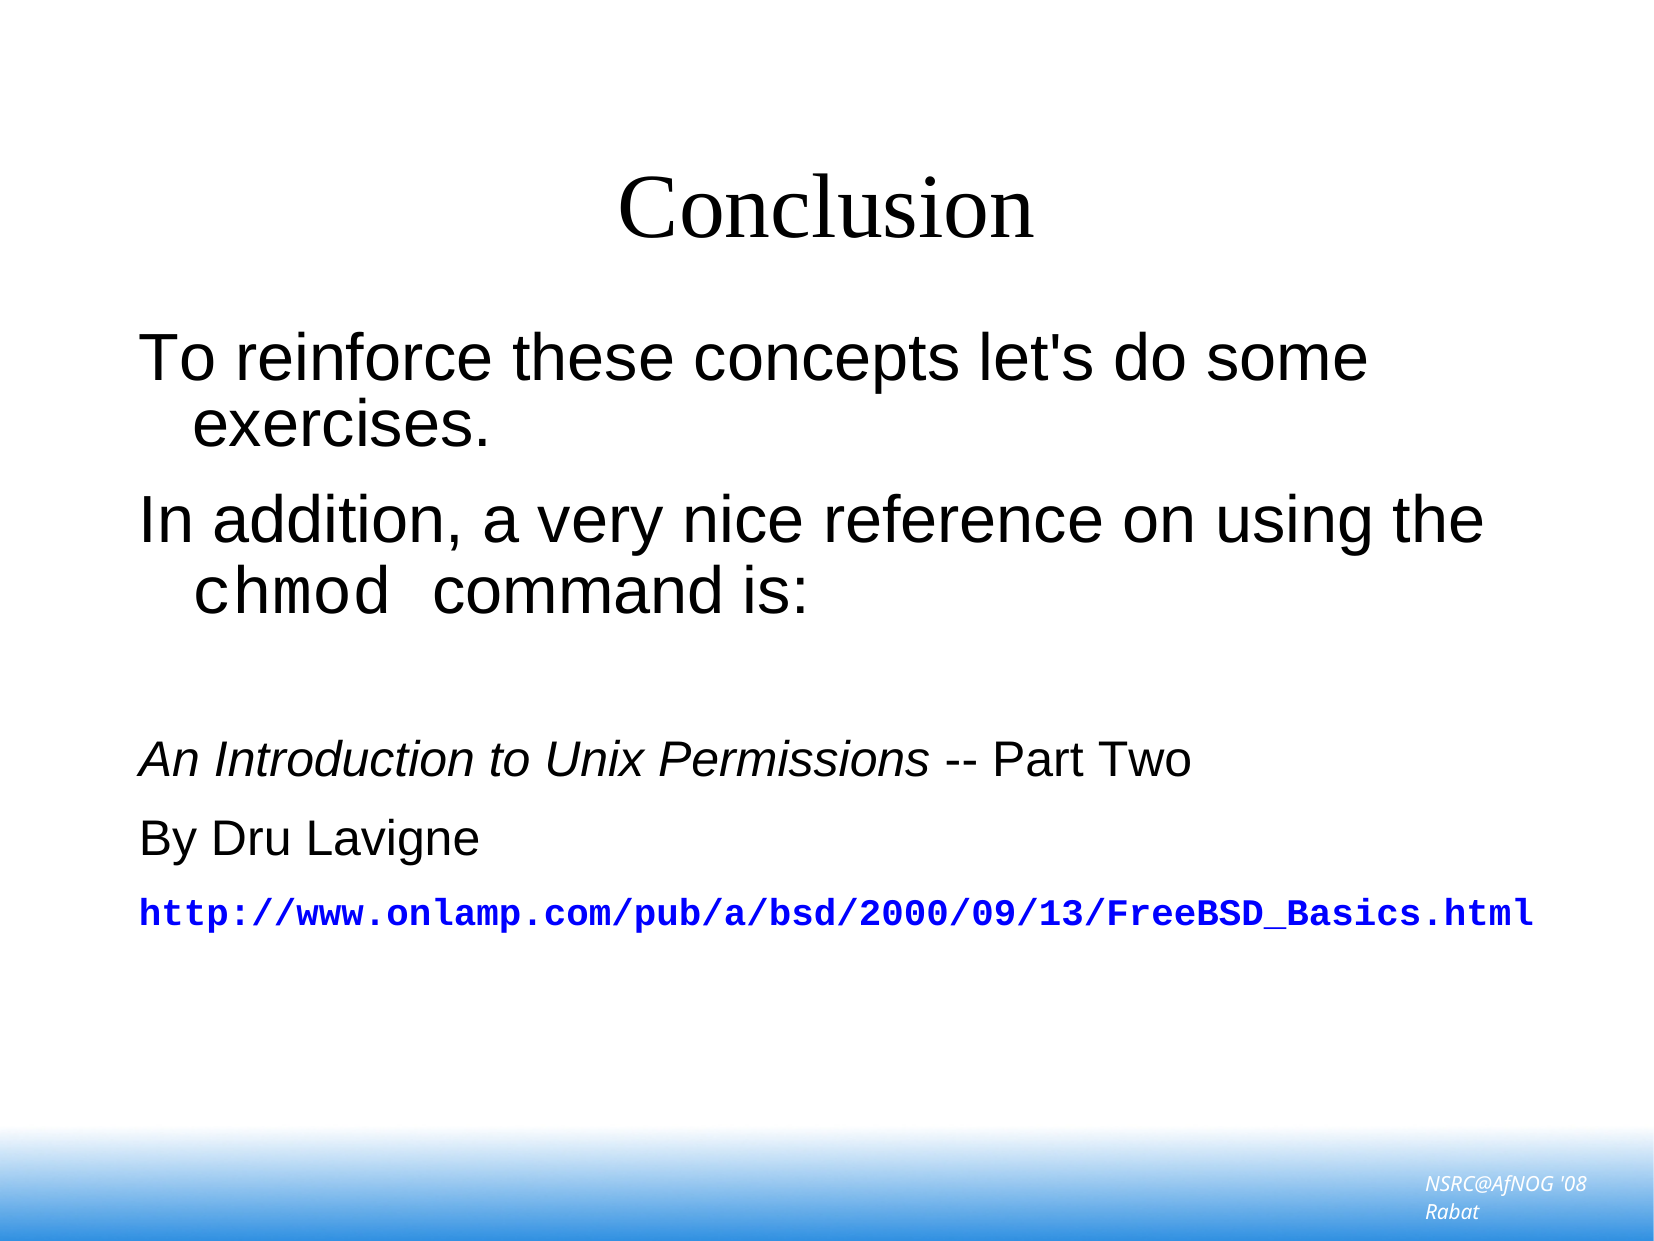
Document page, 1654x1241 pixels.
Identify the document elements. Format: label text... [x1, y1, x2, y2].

list To reinforce these concepts let's do some exercises. In addition, a very nice reference on using the chmod command is: An Introduction to Unix Permissions -- Part Two By Dru Lavigne http://www.onlamp.com/pub/a/bsd/2000/09/13/FreeBSD_Basics.html [121, 327, 1576, 1117]
picture [0, 1124, 1654, 1241]
title Conclusion [121, 102, 1534, 311]
